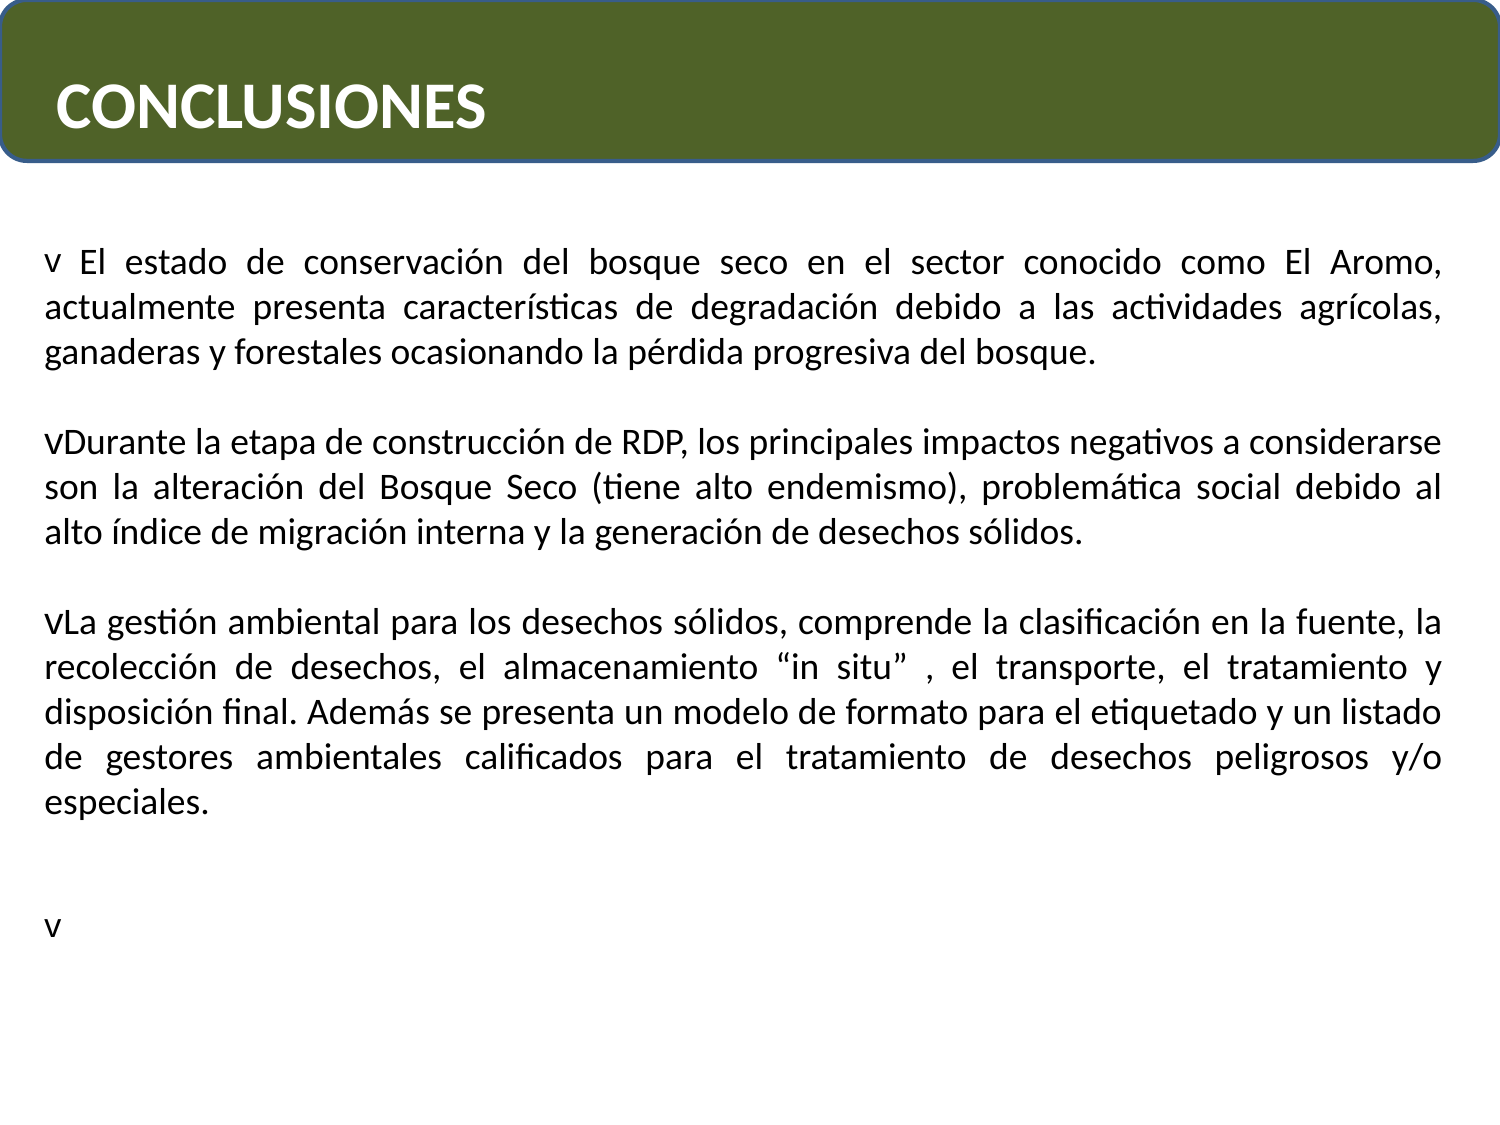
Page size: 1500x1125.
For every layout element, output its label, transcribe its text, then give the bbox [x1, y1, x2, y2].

text_box CONCLUSIONES [41, 54, 668, 151]
text_box El estado de conservación del bosque seco en el sector conocido como El Aromo, actualmente presenta características de degradación debido a las actividades agrícolas, ganaderas y forestales ocasionando la pérdida progresiva del bosque. Durante la etapa de construcción de RDP, los principales impactos negativos a considerarse son la alteración del Bosque Seco (tiene alto endemismo), problemática social debido al alto índice de migración interna y la generación de desechos sólidos. La gestión ambiental para los desechos sólidos, comprende la clasificación en la fuente, la recolección de desechos, el almacenamiento “in situ” , el transporte, el tratamiento y disposición final. Además se presenta un modelo de formato para el etiquetado y un listado de gestores ambientales calificados para el tratamiento de desechos peligrosos y/o especiales. [29, 184, 1459, 1043]
text_box [0, 0, 1500, 161]
